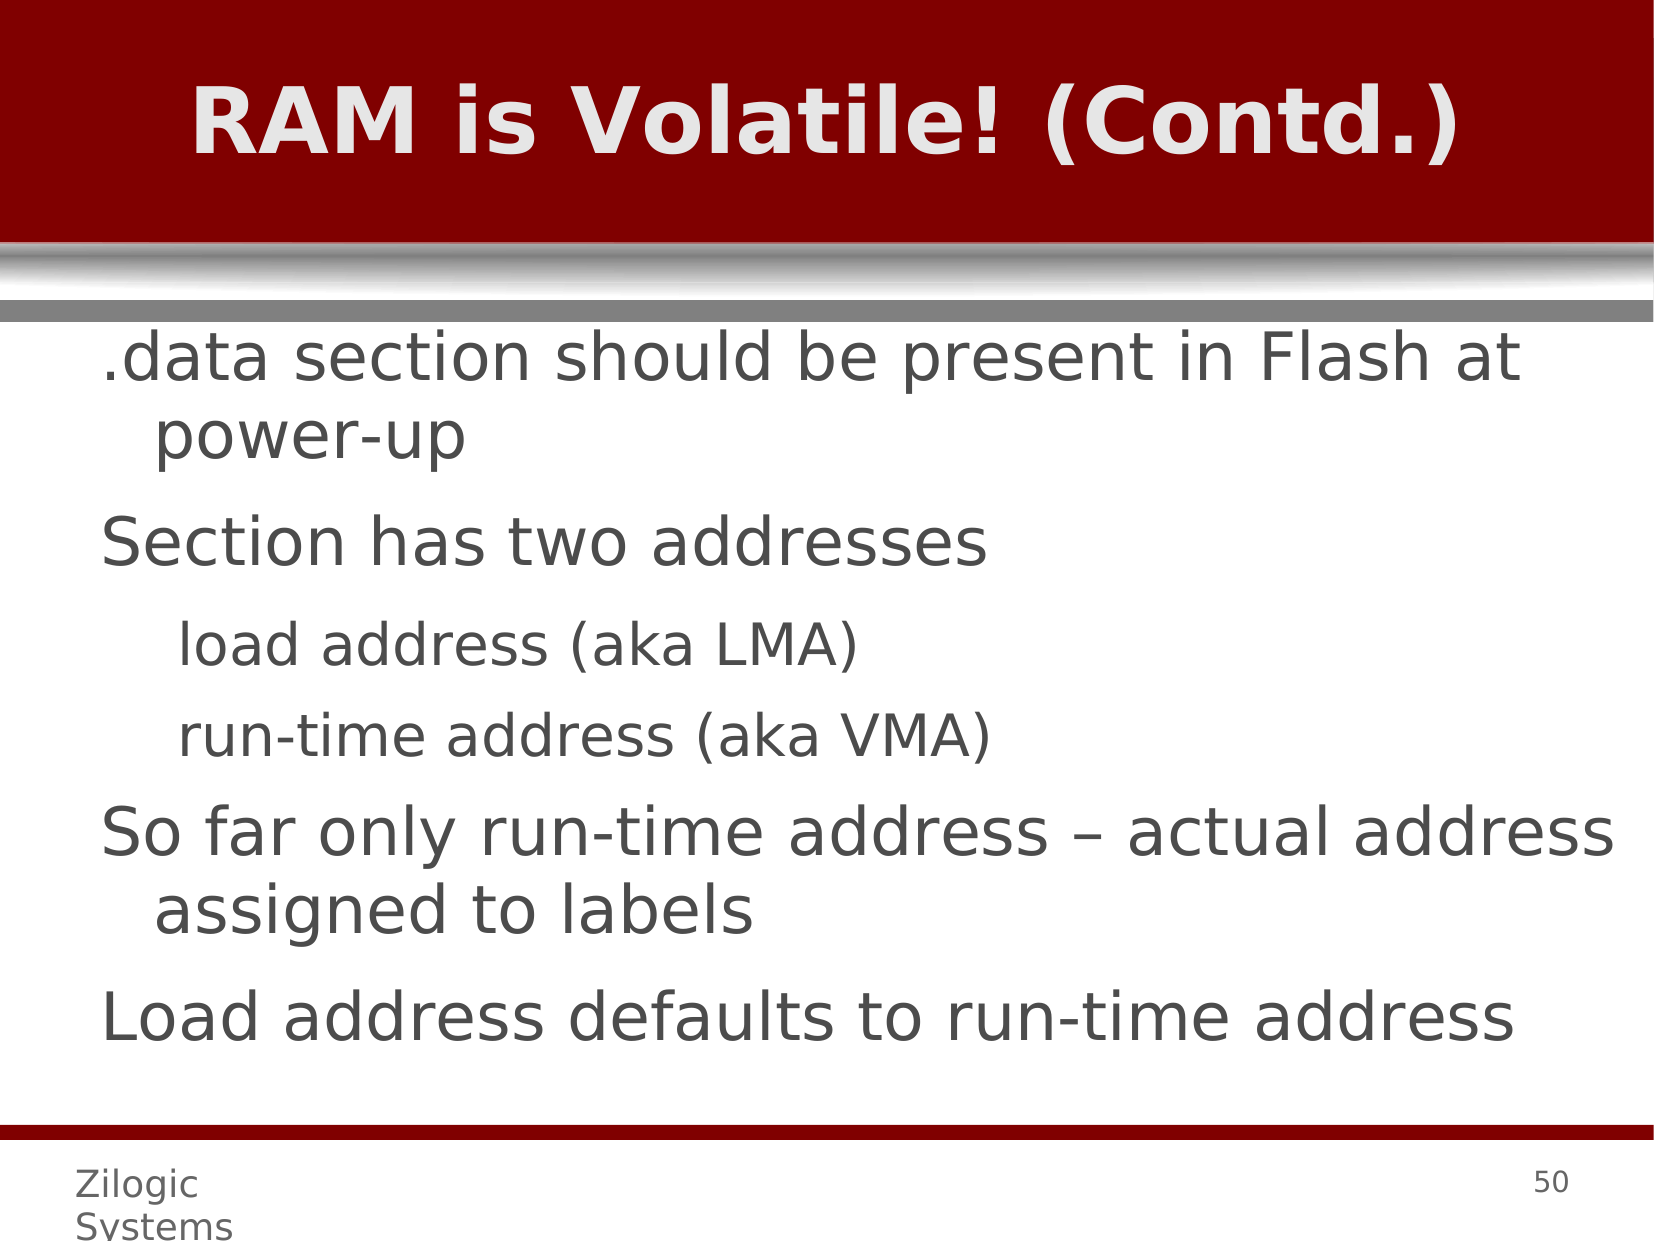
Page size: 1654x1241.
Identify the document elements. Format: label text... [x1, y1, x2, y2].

list .data section should be present in Flash at power-up Section has two addresses load address (aka LMA) run-time address (aka VMA) So far only run-time address – actual address assigned to labels Load address defaults to run-time address [82, 318, 1621, 1094]
title RAM is Volatile! (Contd.) [82, 26, 1571, 218]
